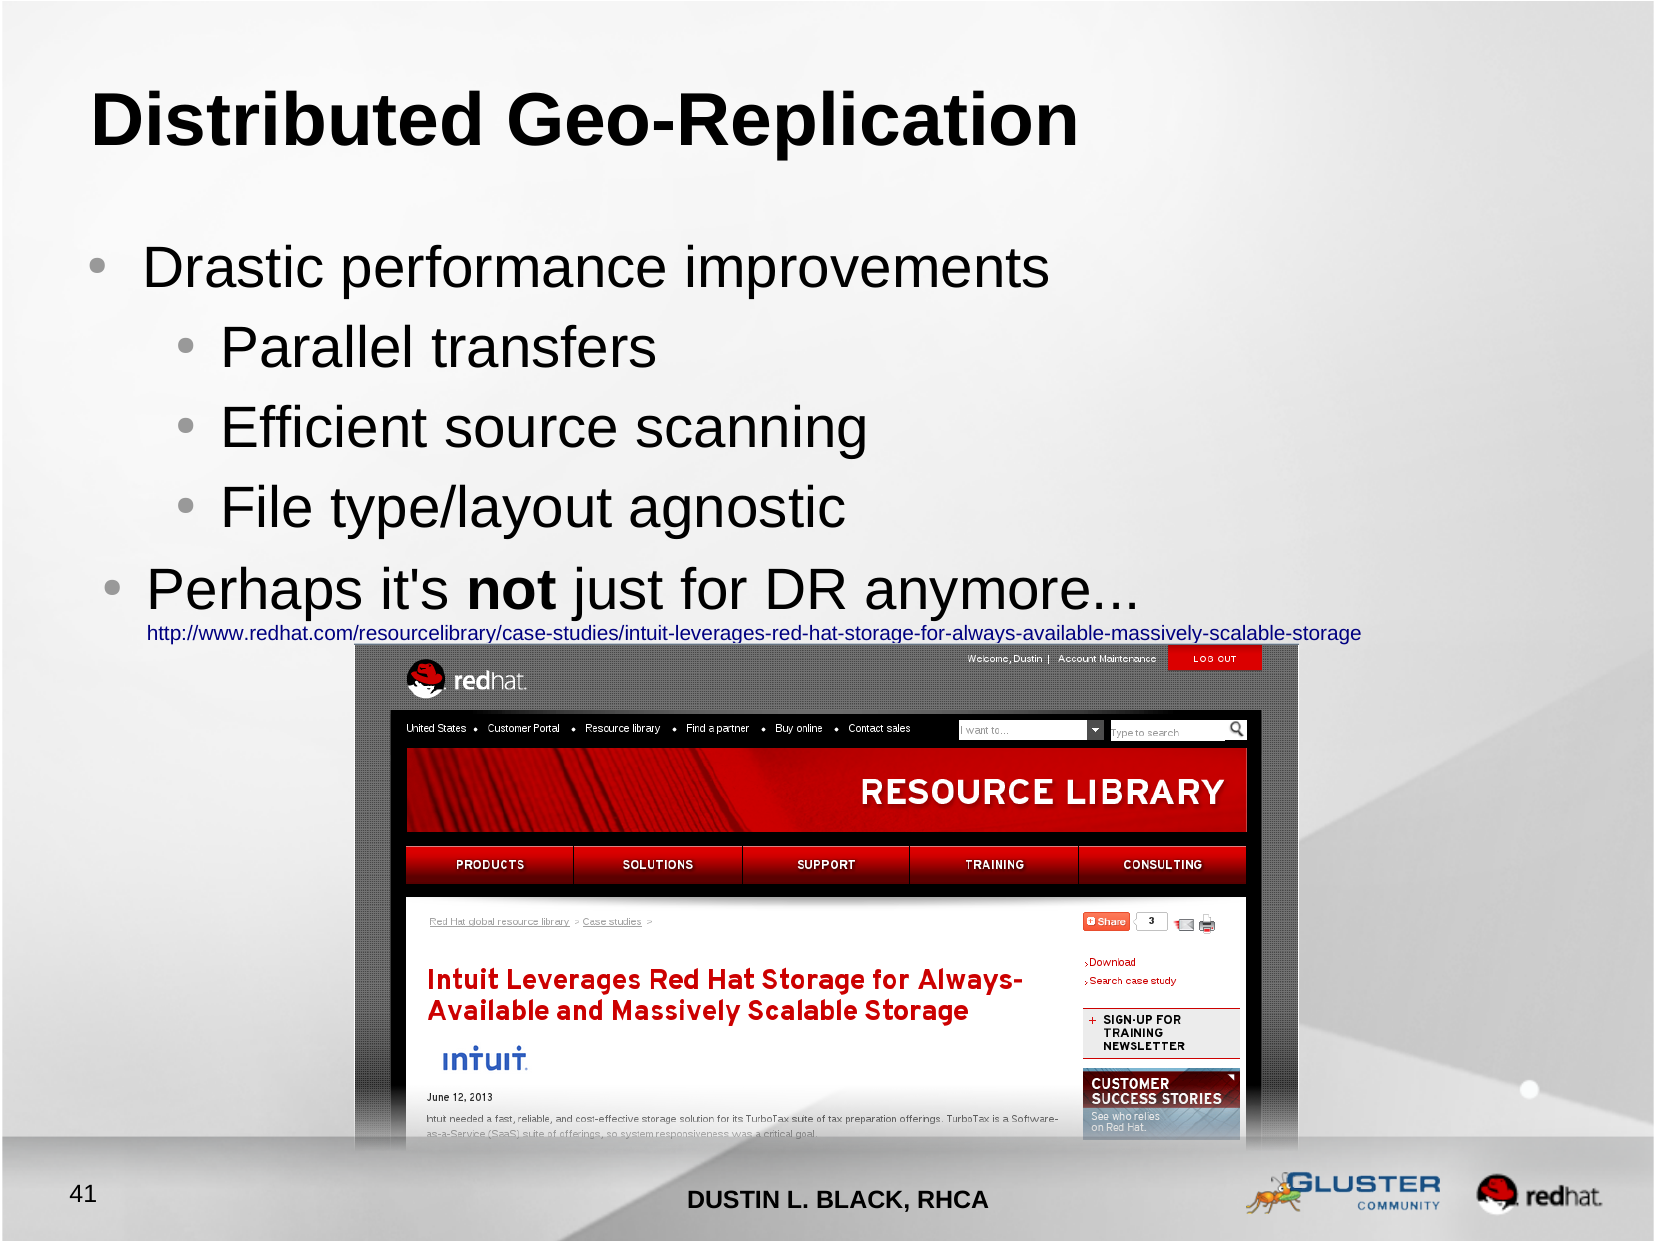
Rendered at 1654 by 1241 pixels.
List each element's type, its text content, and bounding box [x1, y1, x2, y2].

picture [2, 1, 1654, 1241]
list Drastic performance improvements Parallel transfers Efficient source scanning File type/layout agnostic Perhaps it's not just for DR anymore...http://www.redhat.com/resourcelibrary/case-studies/intuit-leverages-red-hat-storage-for-always-available-massively-scalable-storage [86, 233, 1576, 1111]
title Distributed Geo-Replication [90, 15, 1579, 223]
